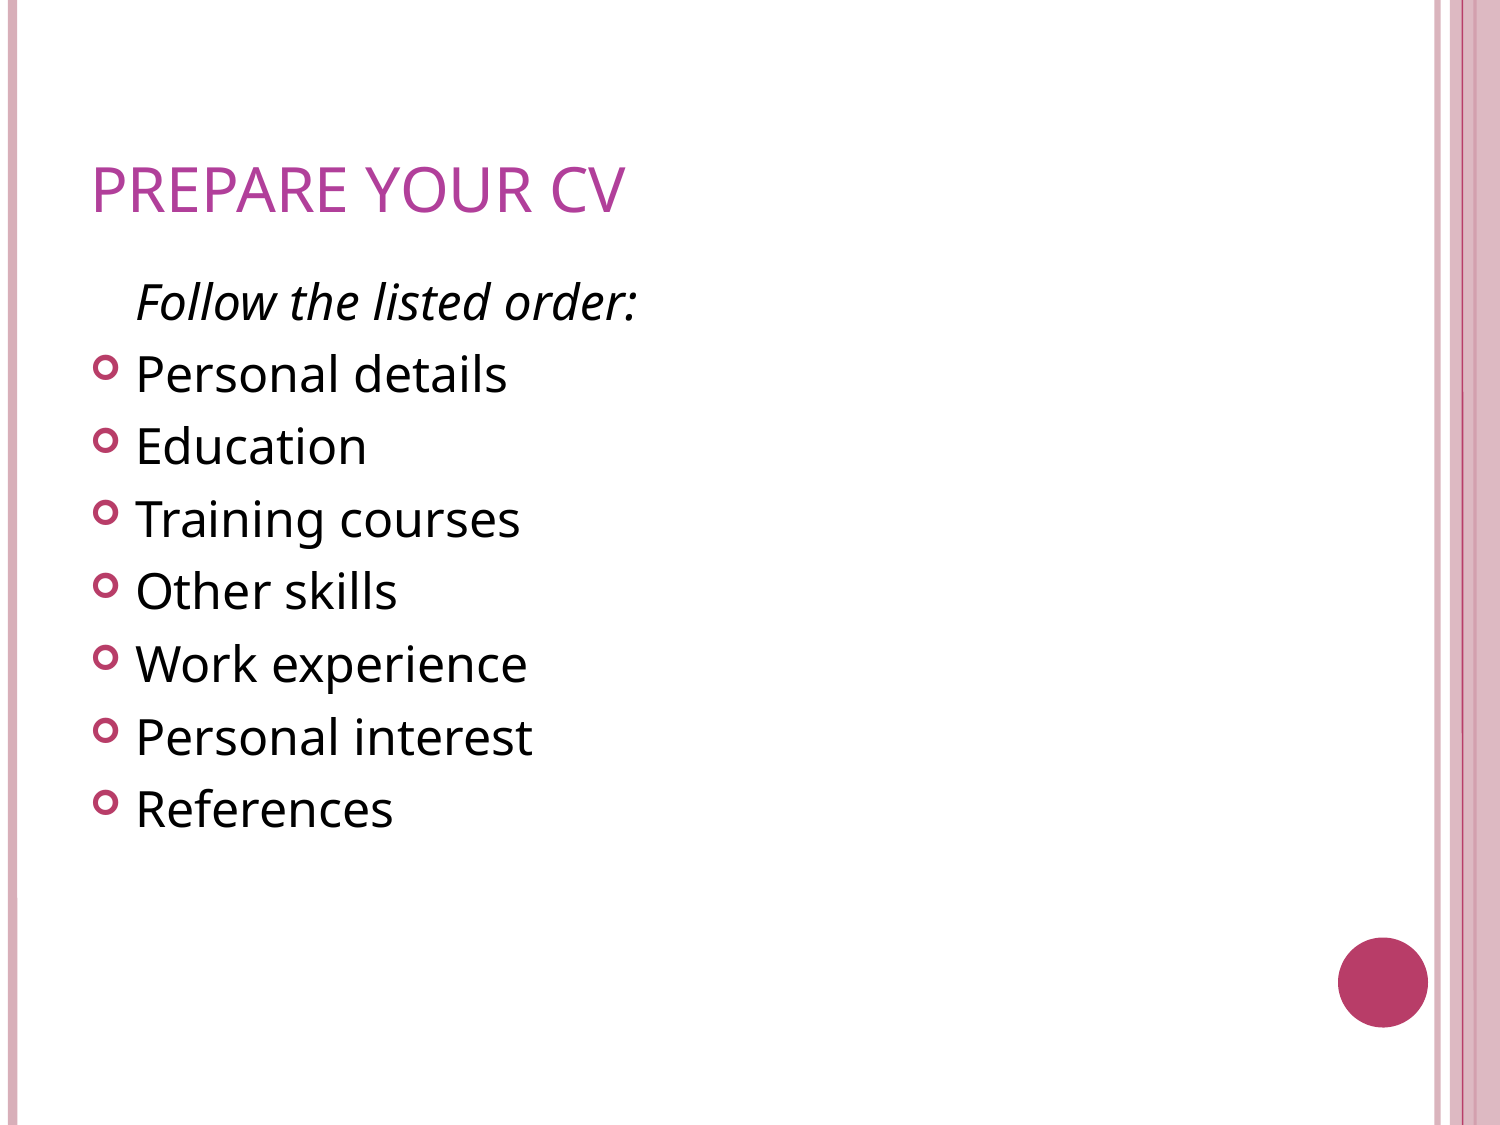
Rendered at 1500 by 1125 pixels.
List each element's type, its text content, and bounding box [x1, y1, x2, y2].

title Prepare your CV [75, 45, 1300, 233]
list Follow the listed order: Personal details Education Training courses Other skills Work experience Personal interest References [75, 262, 1300, 1062]
